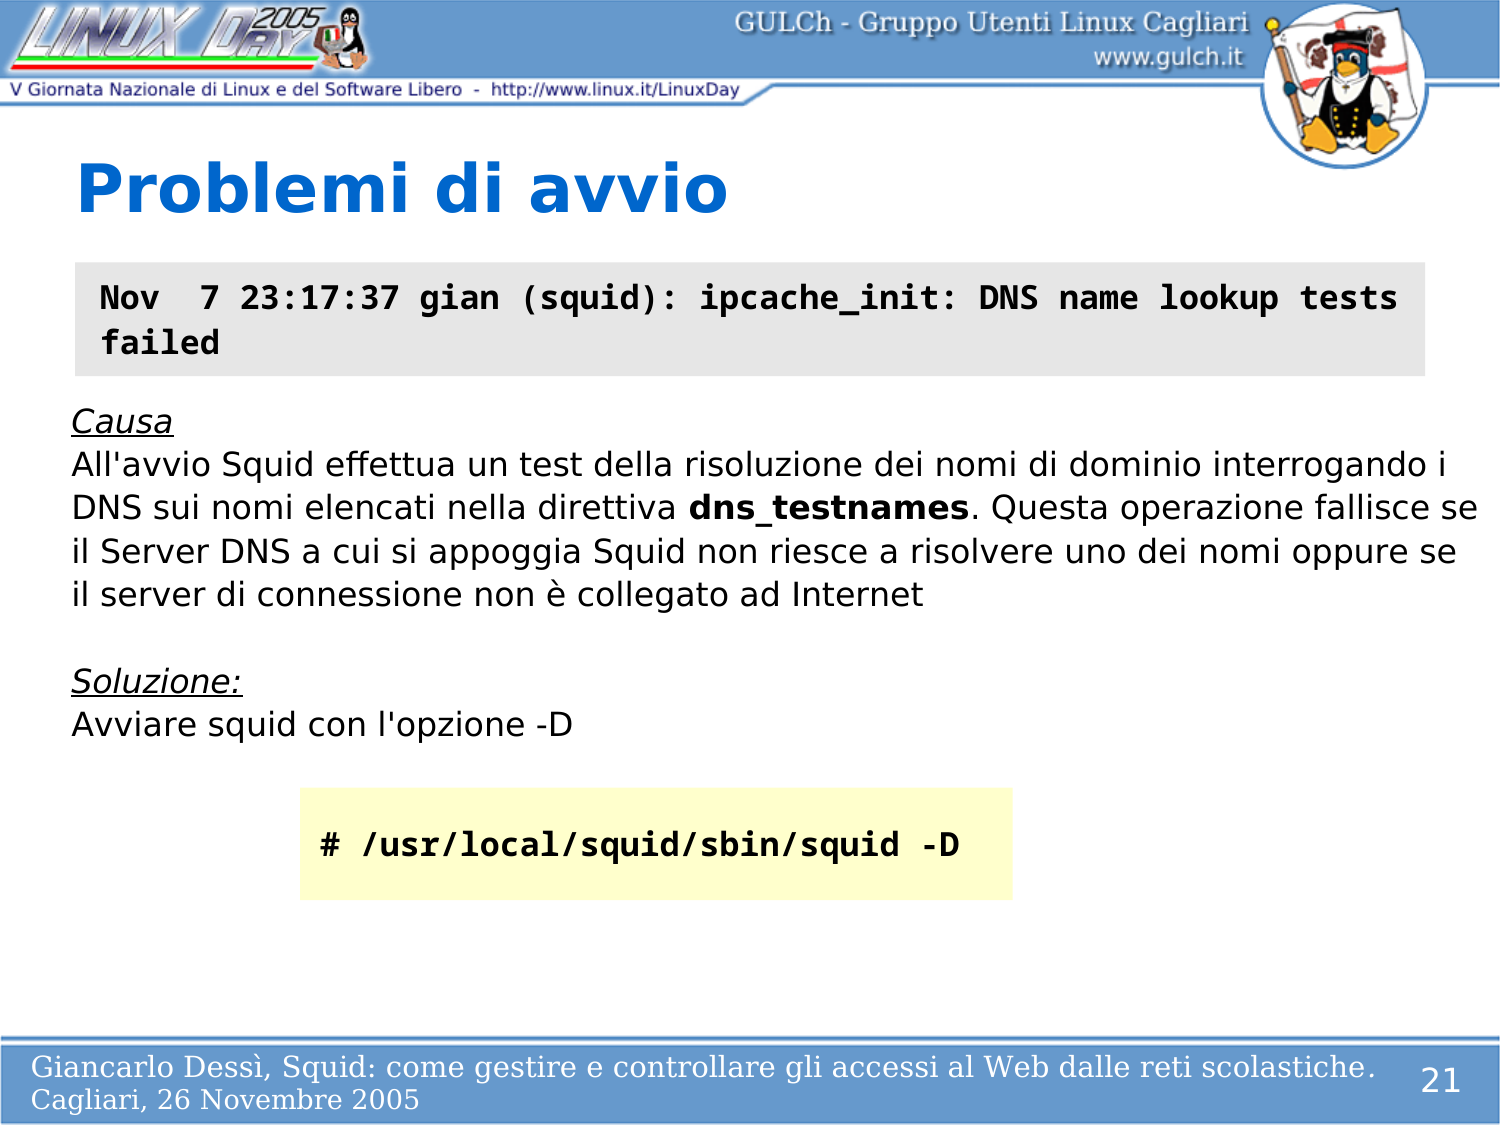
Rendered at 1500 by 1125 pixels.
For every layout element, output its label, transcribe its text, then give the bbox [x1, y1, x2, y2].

text_box Problemi di avvio [75, 150, 729, 229]
text_box # /usr/local/squid/sbin/squid -D [300, 787, 1013, 901]
text_box Causa All'avvio Squid effettua un test della risoluzione dei nomi di dominio interrogando i DNS sui nomi elencati nella direttiva dns_testnames. Questa operazione fallisce se il Server DNS a cui si appoggia Squid non riesce a risolvere uno dei nomi oppure se il server di connessione non è collegato ad Internet Soluzione: Avviare squid con l'opzione -D [71, 408, 1463, 788]
picture [0, 0, 1500, 1125]
text_box Nov 7 23:17:37 gian (squid): ipcache_init: DNS name lookup tests failed [75, 262, 1426, 377]
